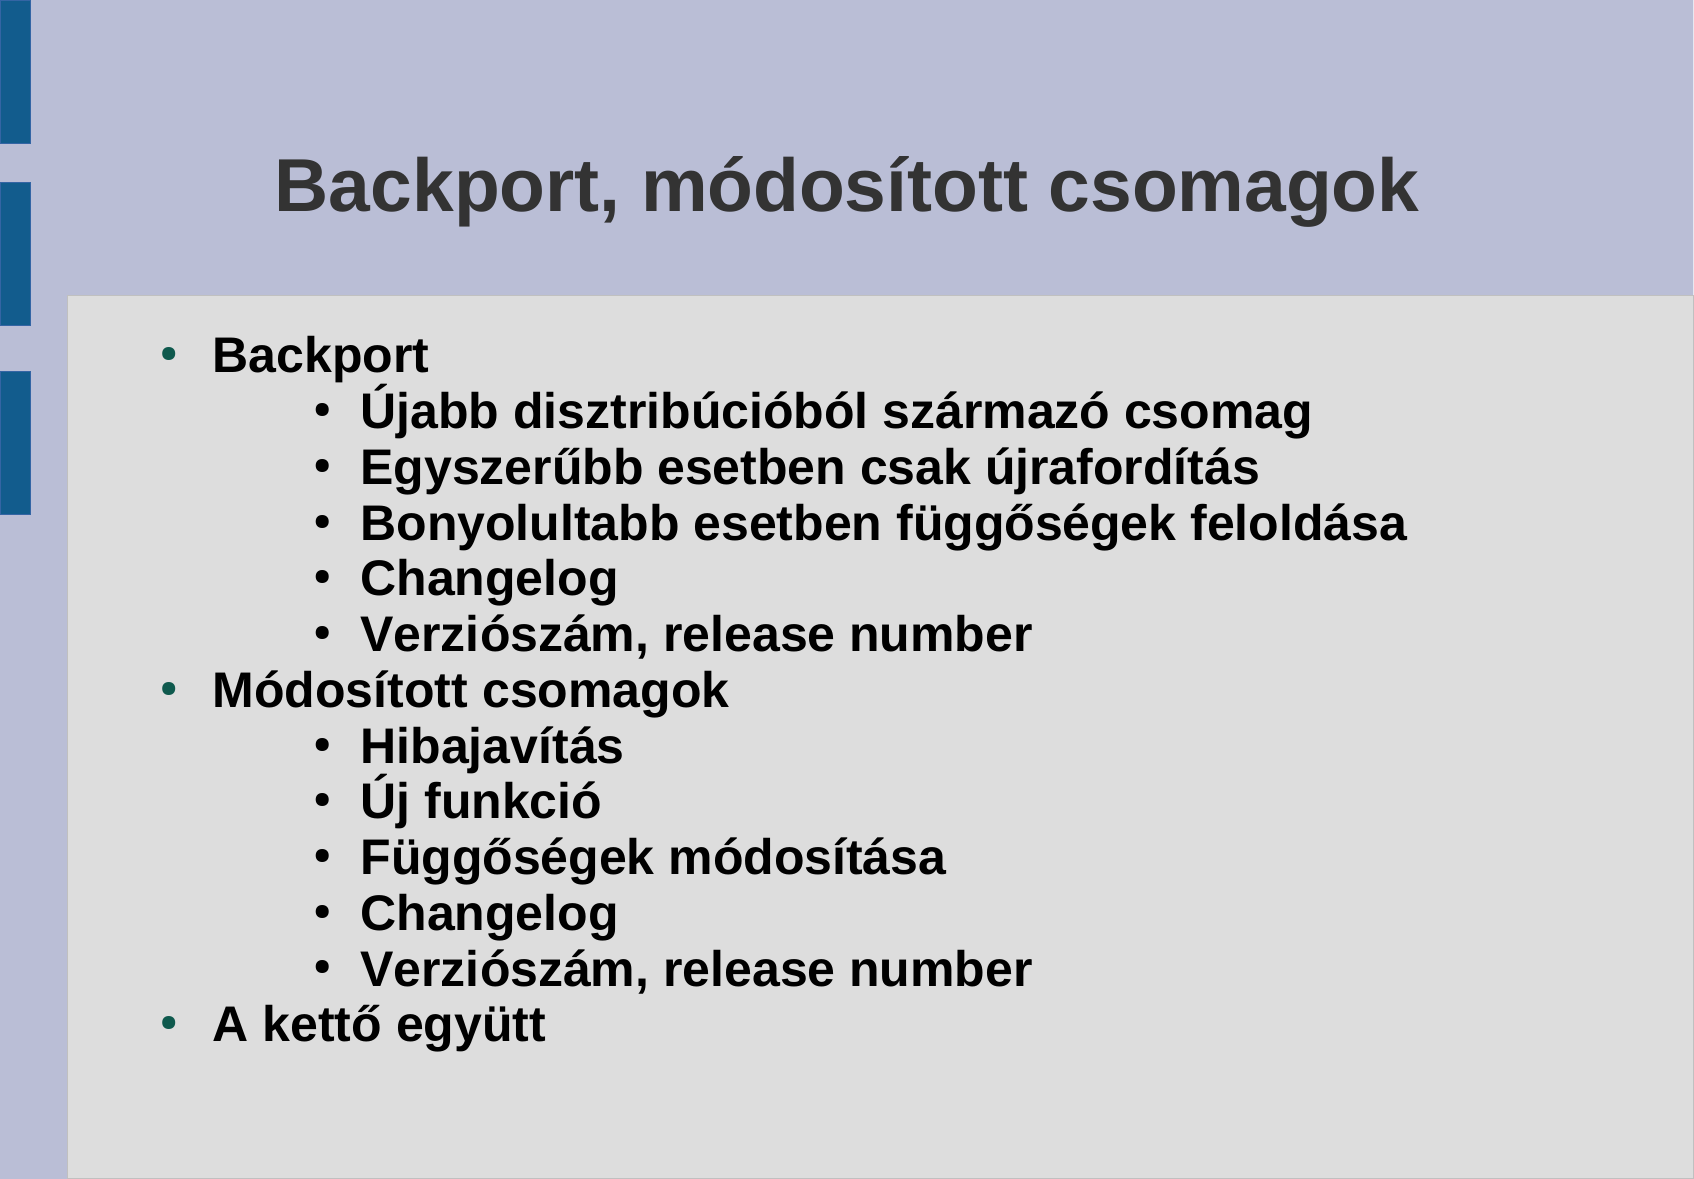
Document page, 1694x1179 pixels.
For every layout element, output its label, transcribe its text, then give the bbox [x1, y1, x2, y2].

title Backport, módosított csomagok [124, 86, 1571, 284]
list Backport Újabb disztribúcióból származó csomag Egyszerűbb esetben csak újrafordítás Bonyolultabb esetben függőségek feloldása Changelog Verziószám, release number Módosított csomagok Hibajavítás Új funkció Függőségek módosítása Changelog Verziószám, release number A kettő együtt [124, 327, 1571, 1071]
